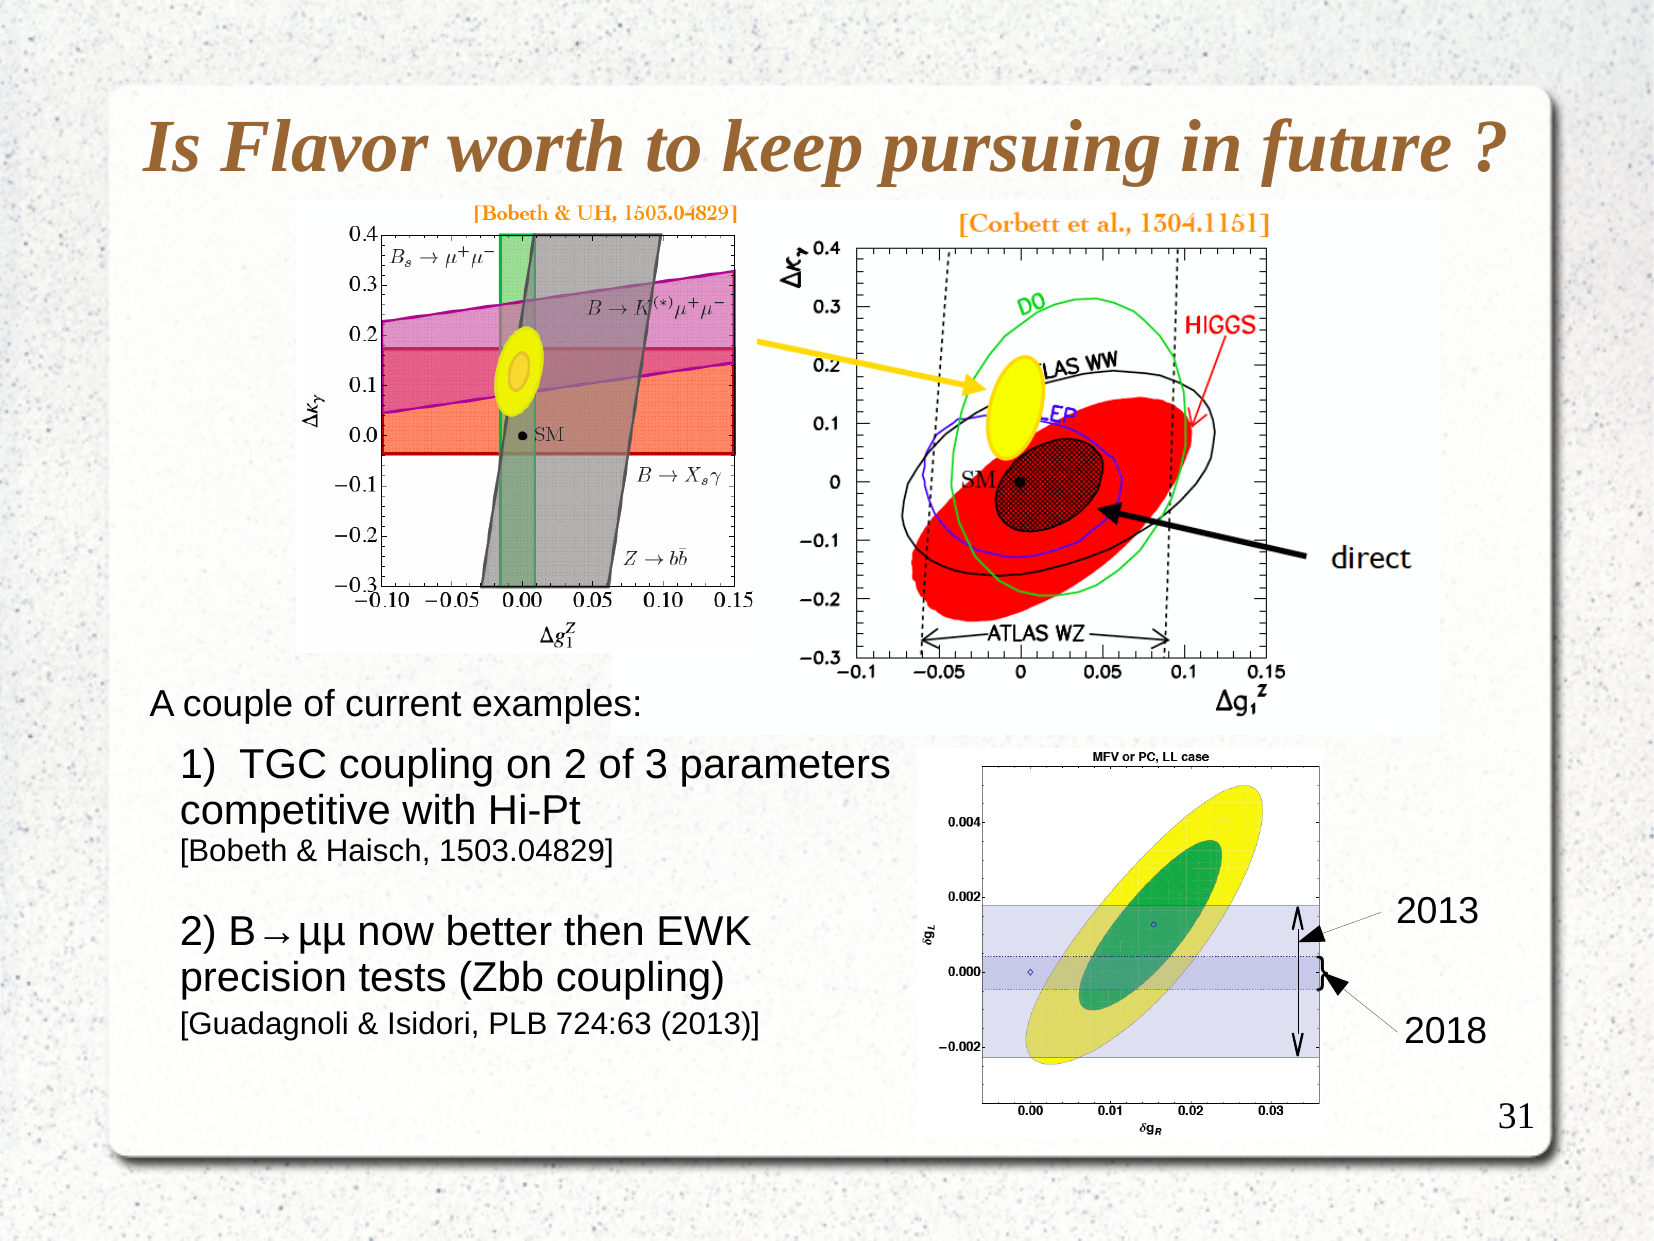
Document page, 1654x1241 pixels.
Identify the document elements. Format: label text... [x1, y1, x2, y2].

picture [0, 0, 1654, 1241]
text_box 2) B→µµ now better then EWK precision tests (Zbb coupling) [Guadagnoli & Isidori, PLB 724:63 (2013)] [165, 900, 781, 1071]
text_box 1) TGC coupling on 2 of 3 parameters competitive with Hi-Pt [Bobeth & Haisch, 1503.04829] [165, 733, 1117, 879]
text_box 2018 [1389, 1002, 1503, 1060]
text_box 2013 [1381, 882, 1503, 940]
text_box A couple of current examples: [134, 675, 661, 732]
text_box } [1301, 942, 1344, 1000]
title Is Flavor worth to keep pursuing in future ? [118, 95, 1536, 197]
